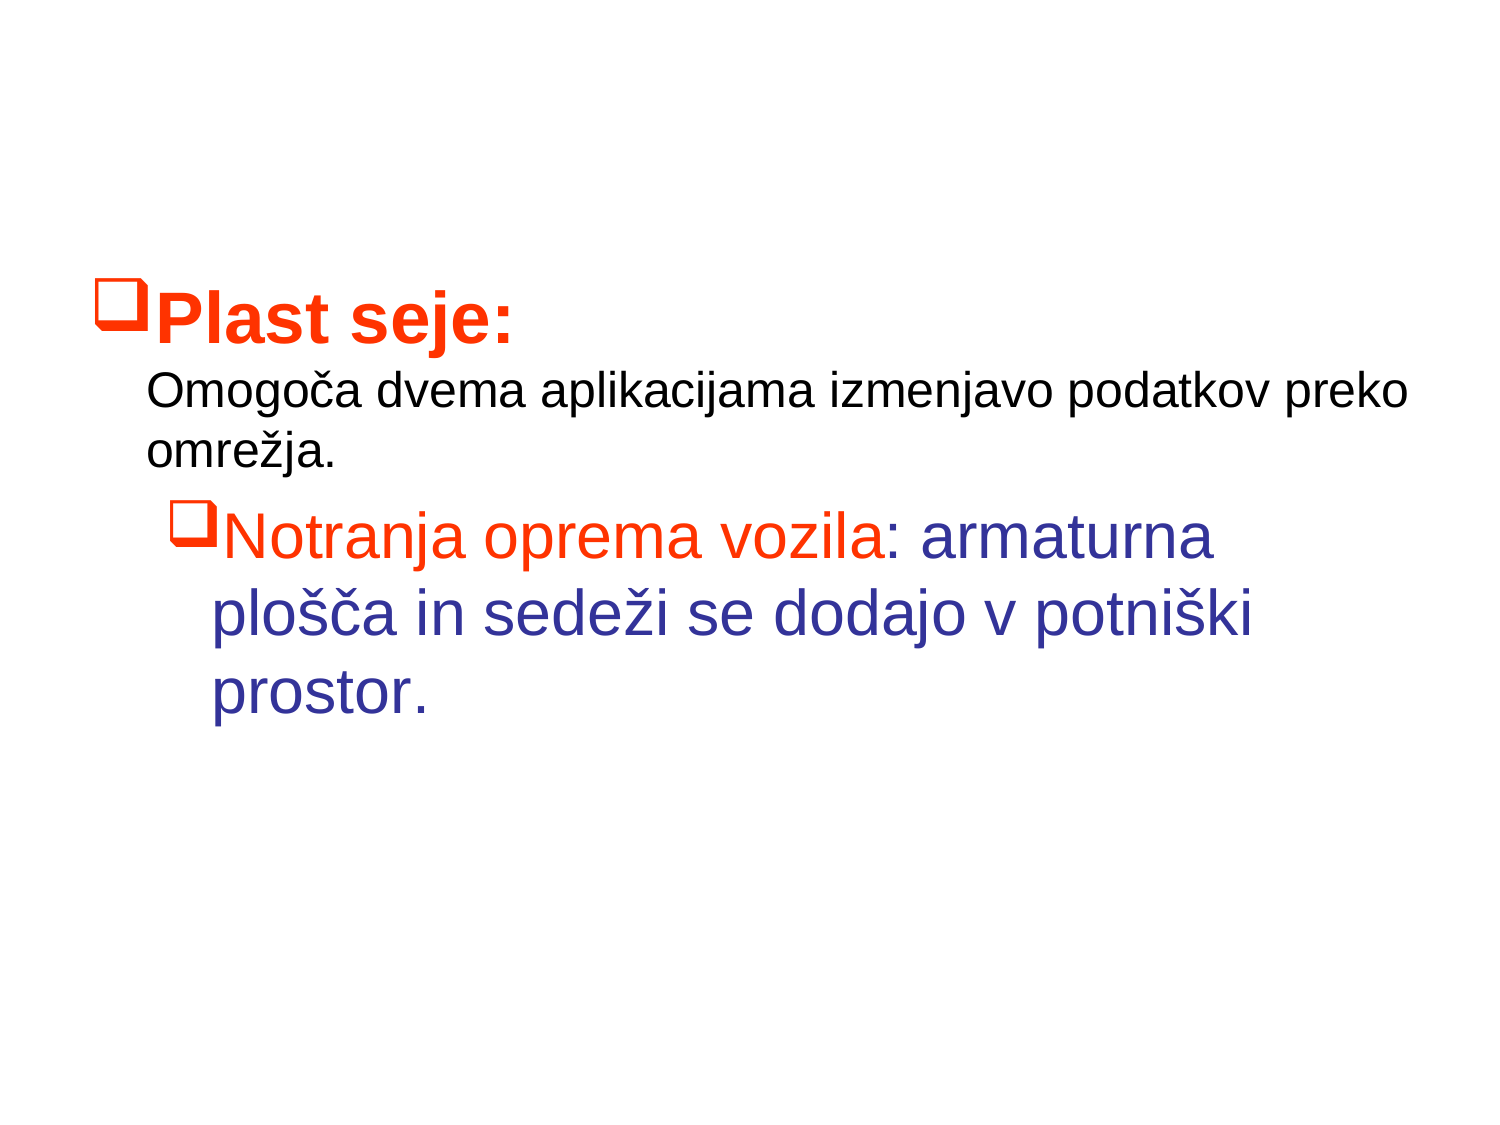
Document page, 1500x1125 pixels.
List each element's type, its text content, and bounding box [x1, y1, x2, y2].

list Plast seje: Omogoča dvema aplikacijama izmenjavo podatkov preko omrežja. Notranja oprema vozila: armaturna plošča in sedeži se dodajo v potniški prostor. [75, 262, 1426, 1006]
